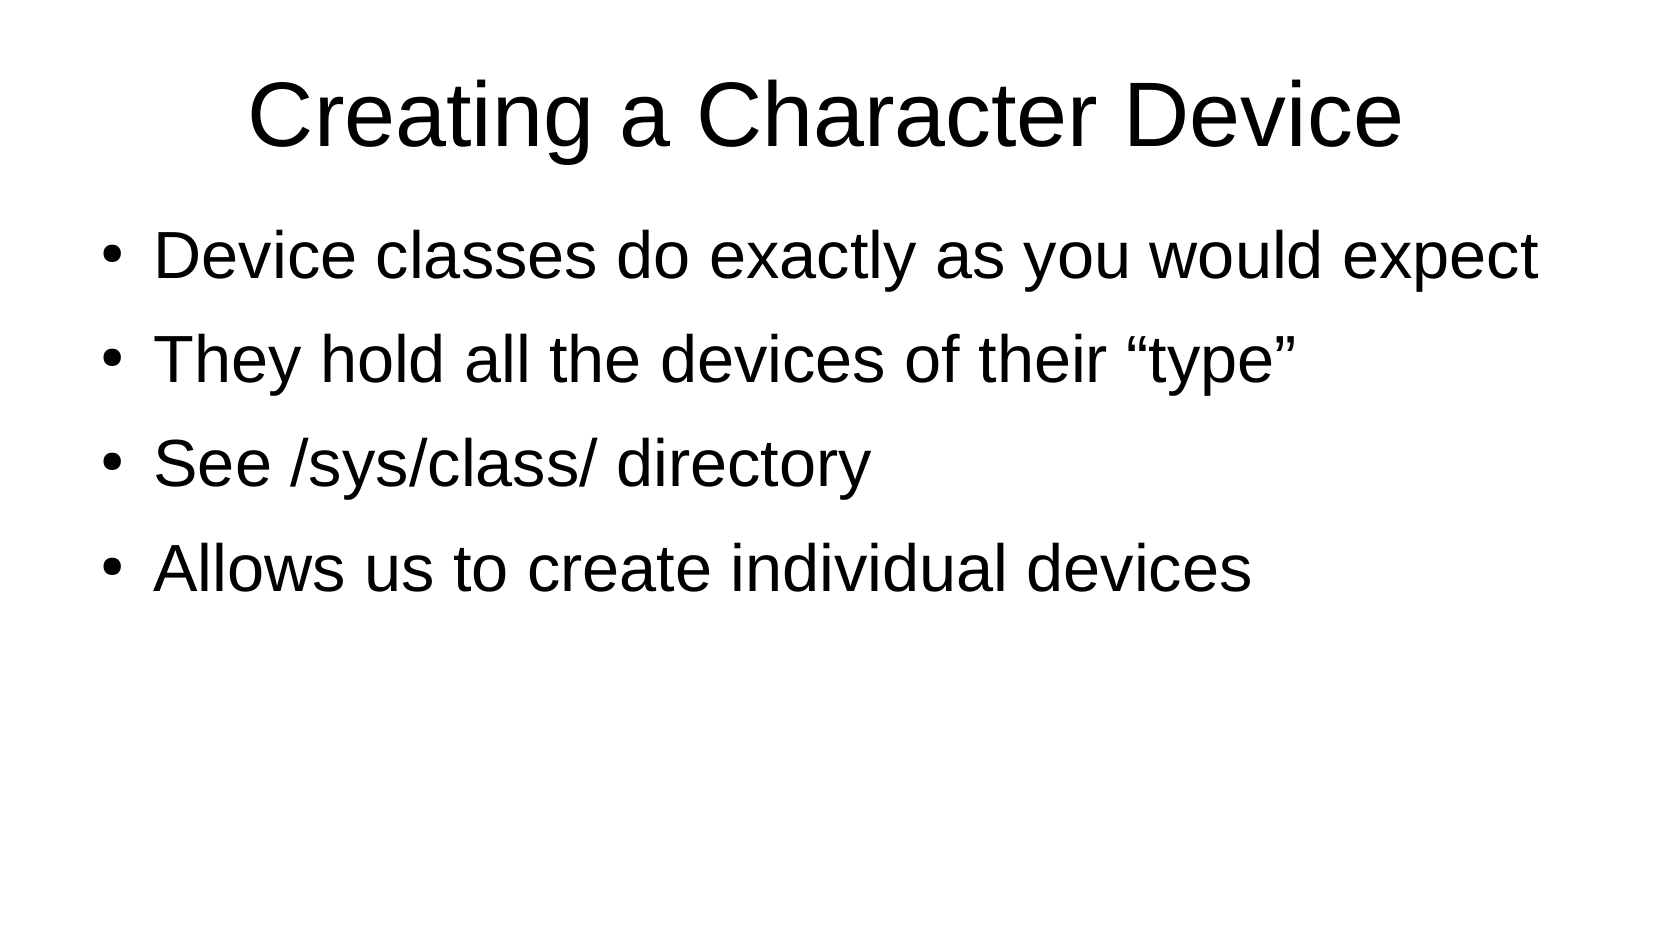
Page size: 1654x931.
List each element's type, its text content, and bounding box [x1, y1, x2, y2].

title Creating a Character Device [82, 37, 1571, 193]
list Device classes do exactly as you would expect They hold all the devices of their “type” See /sys/class/ directory Allows us to create individual devices [82, 217, 1571, 758]
